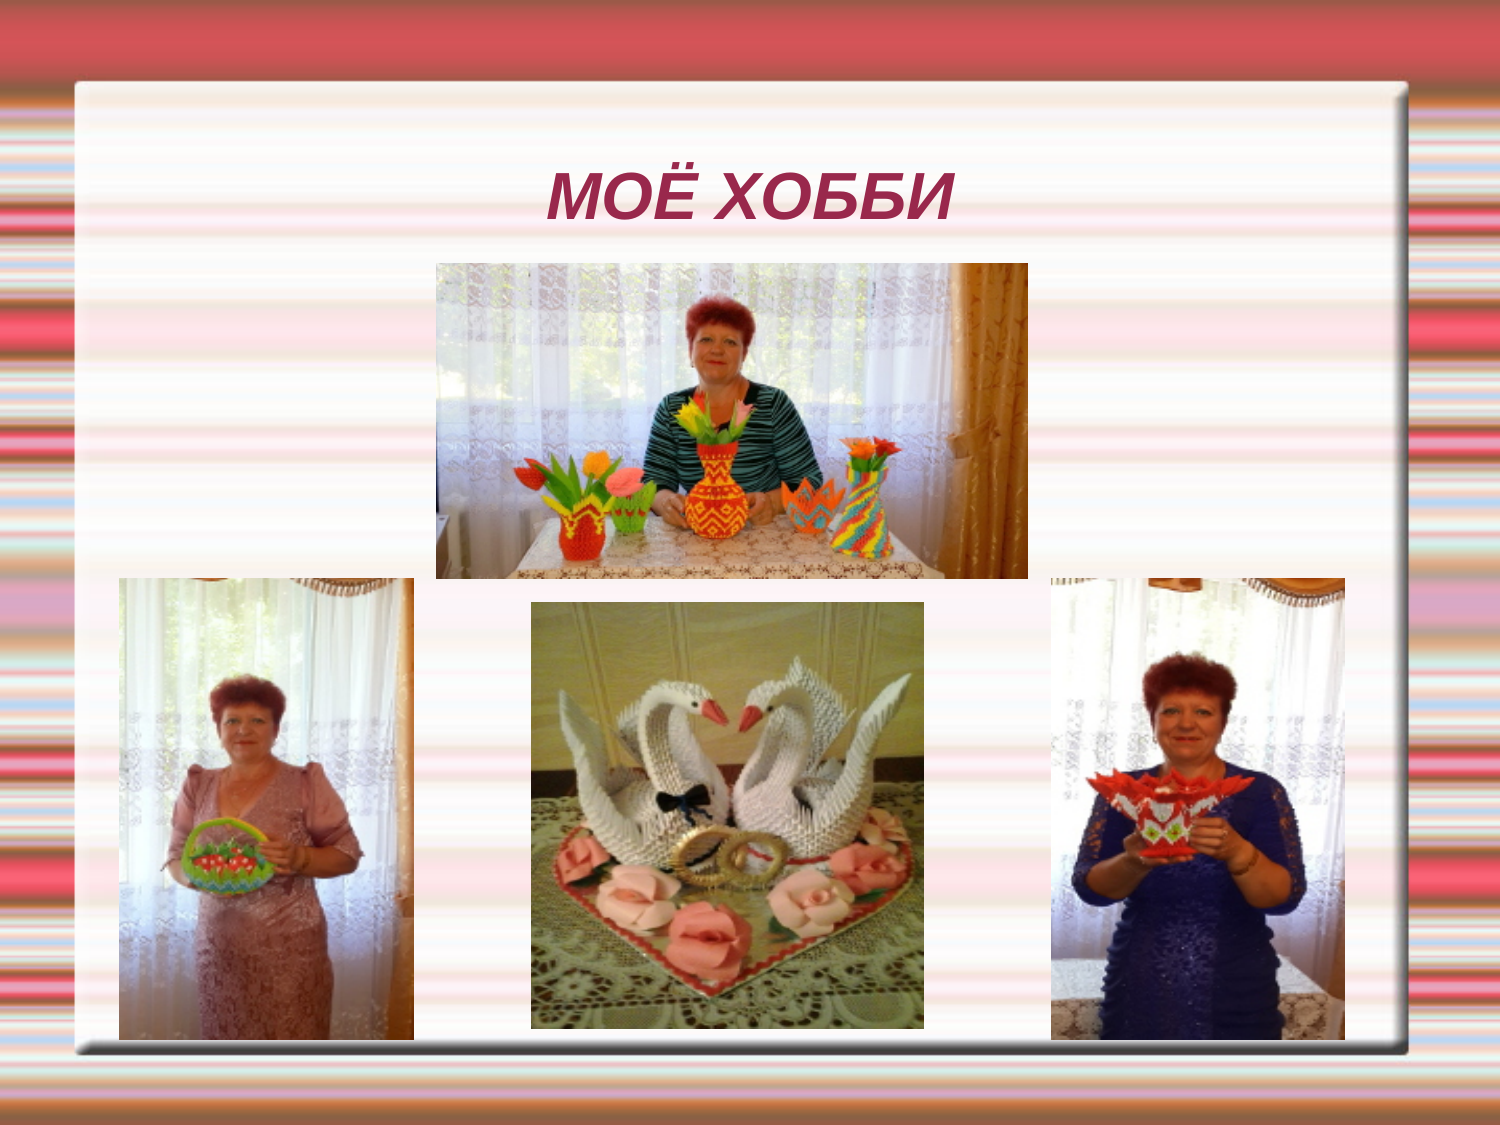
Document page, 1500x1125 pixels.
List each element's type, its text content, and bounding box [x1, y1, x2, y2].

picture [0, 0, 1500, 1125]
title МОЁ ХОББИ [110, 104, 1391, 292]
